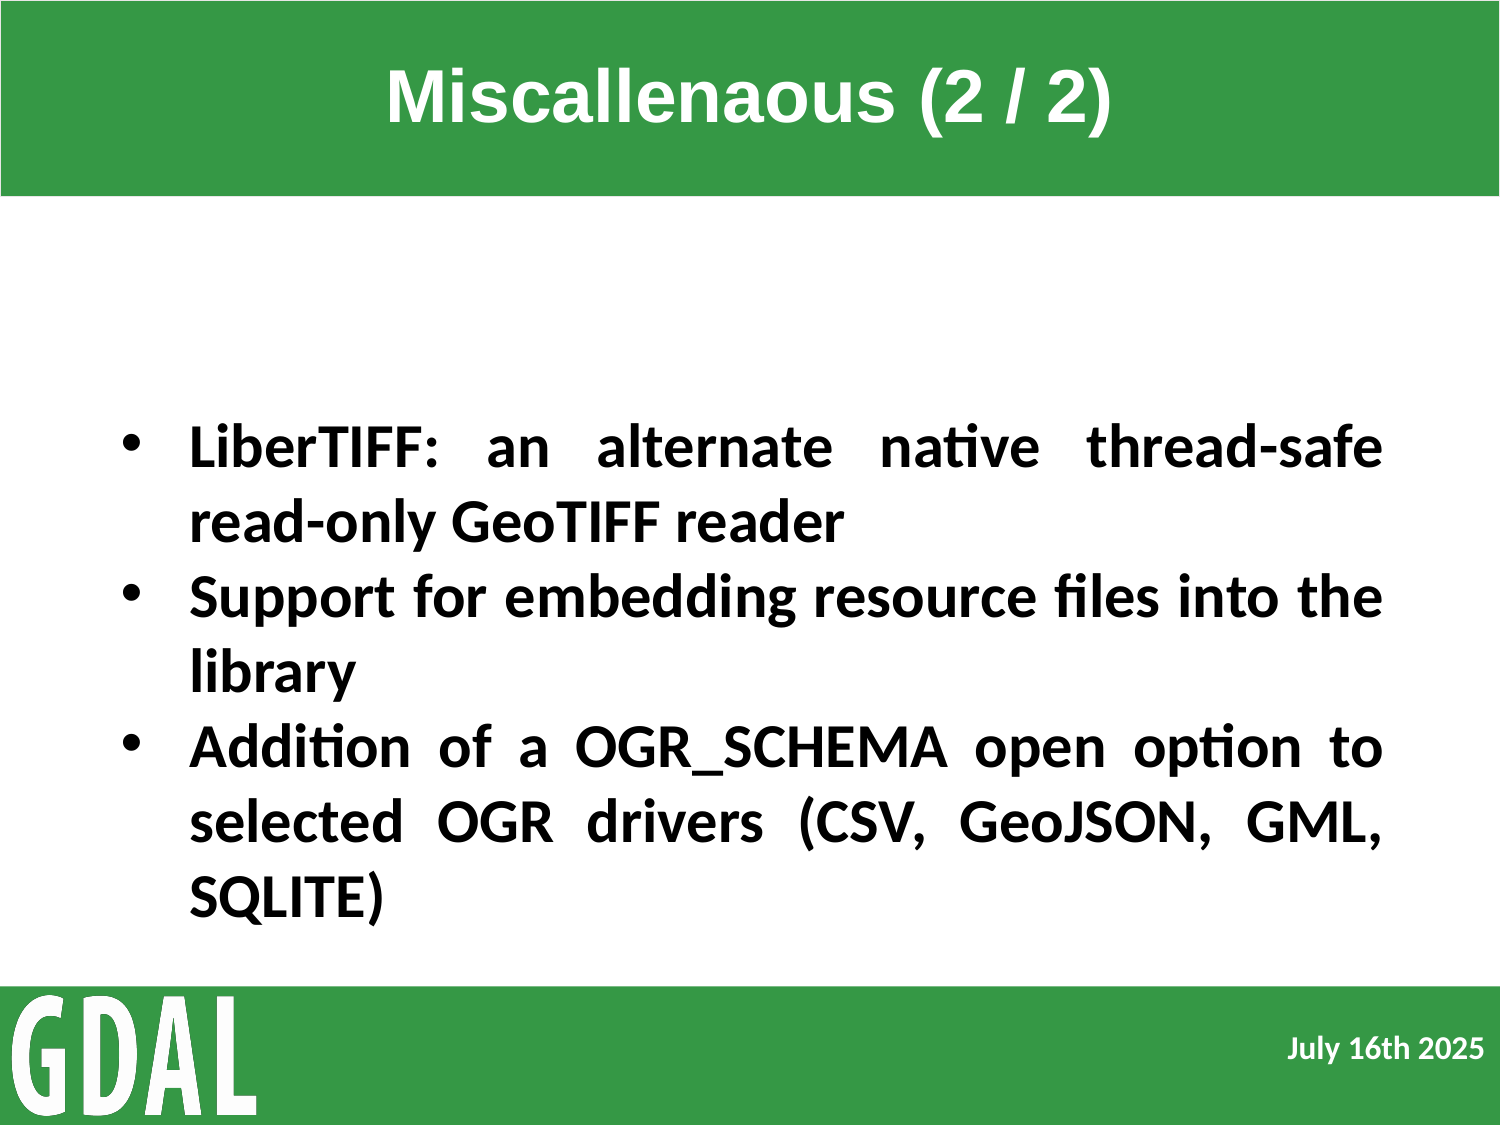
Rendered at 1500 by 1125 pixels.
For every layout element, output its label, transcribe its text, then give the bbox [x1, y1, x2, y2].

title Miscallenaous (2 / 2) [0, 0, 1500, 197]
picture [11, 995, 257, 1116]
list LiberTIFF: an alternate native thread-safe read-only GeoTIFF reader Support for embedding resource files into the library Addition of a OGR_SCHEMA open option to selected OGR drivers (CSV, GeoJSON, GML, SQLITE) [103, 299, 1397, 967]
